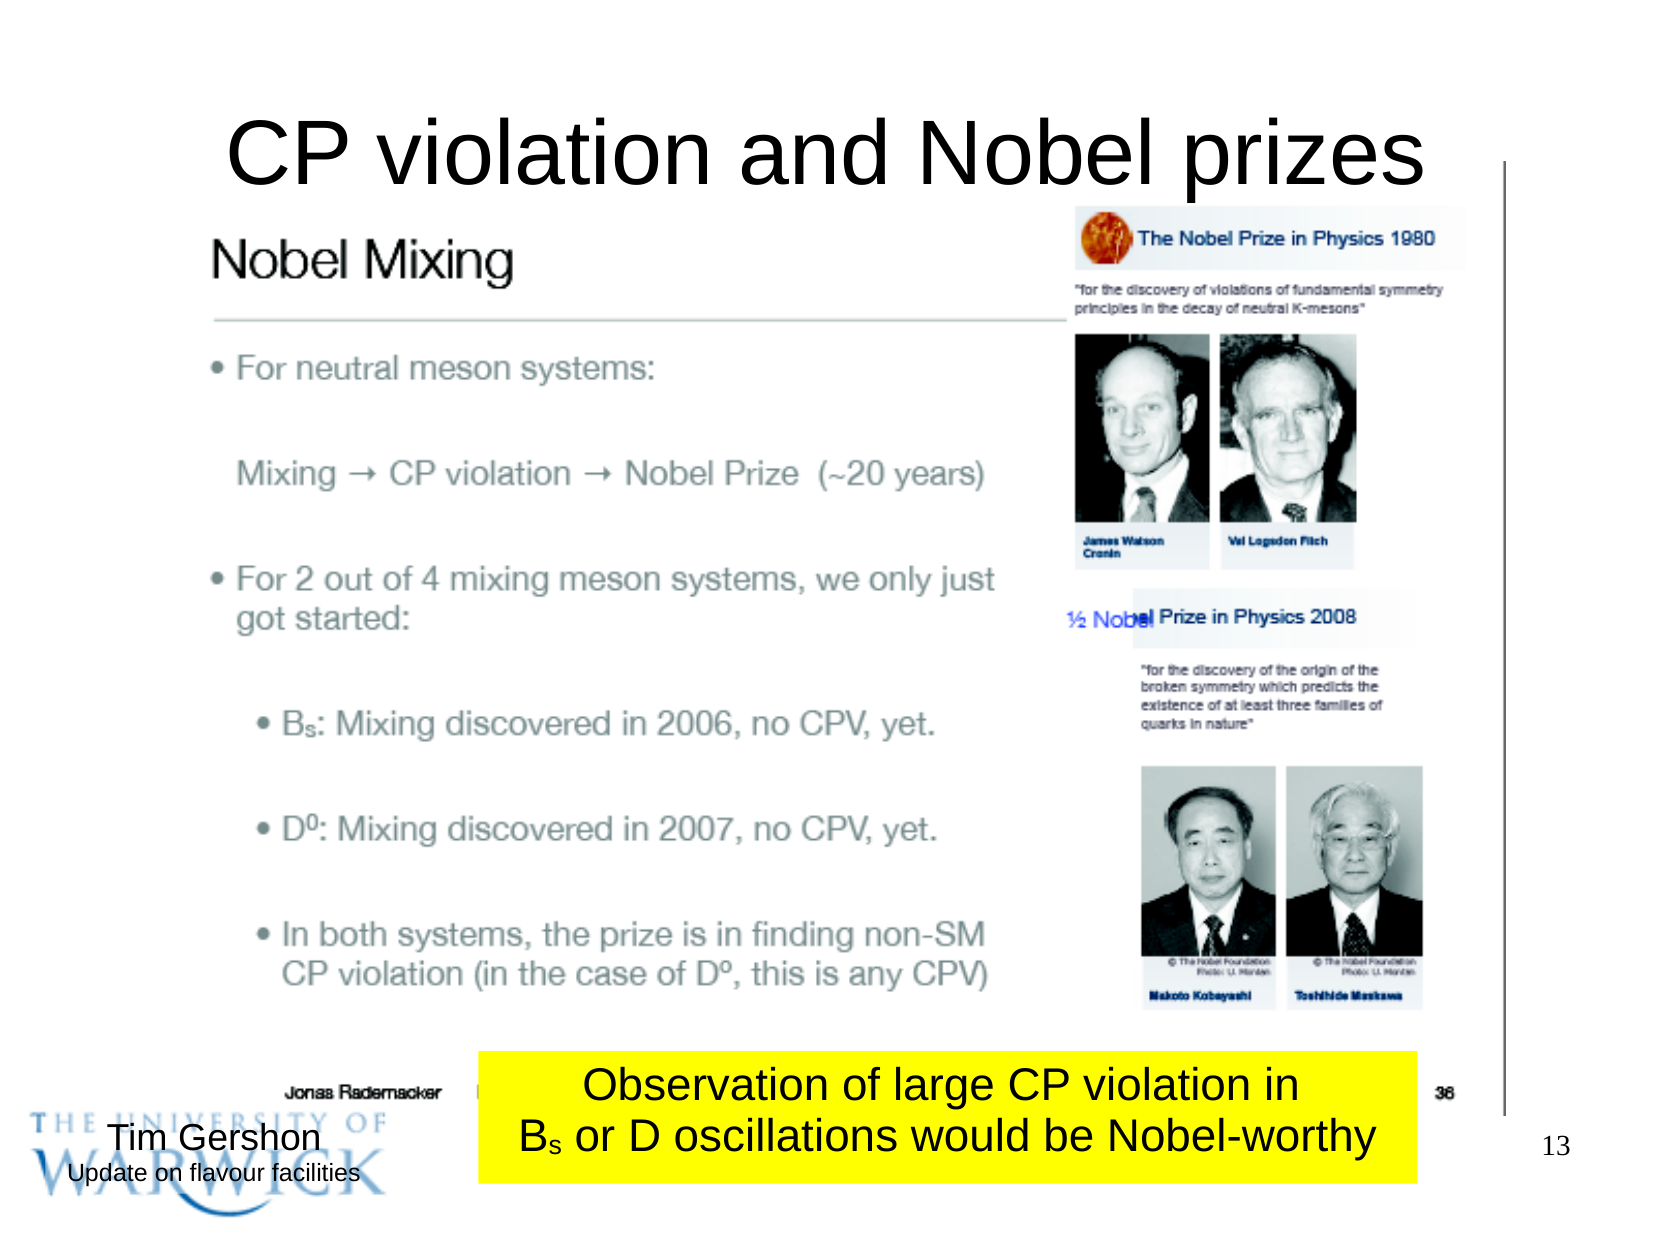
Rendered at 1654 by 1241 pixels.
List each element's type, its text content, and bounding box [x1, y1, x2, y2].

picture [19, 250, 1506, 1232]
text_box Tim Gershon Update on flavour facilities [45, 1108, 383, 1194]
title CP violation and Nobel prizes [82, 56, 1571, 250]
text_box Observation of large CP violation in Bs or D oscillations would be Nobel-worthy [478, 1051, 1418, 1184]
